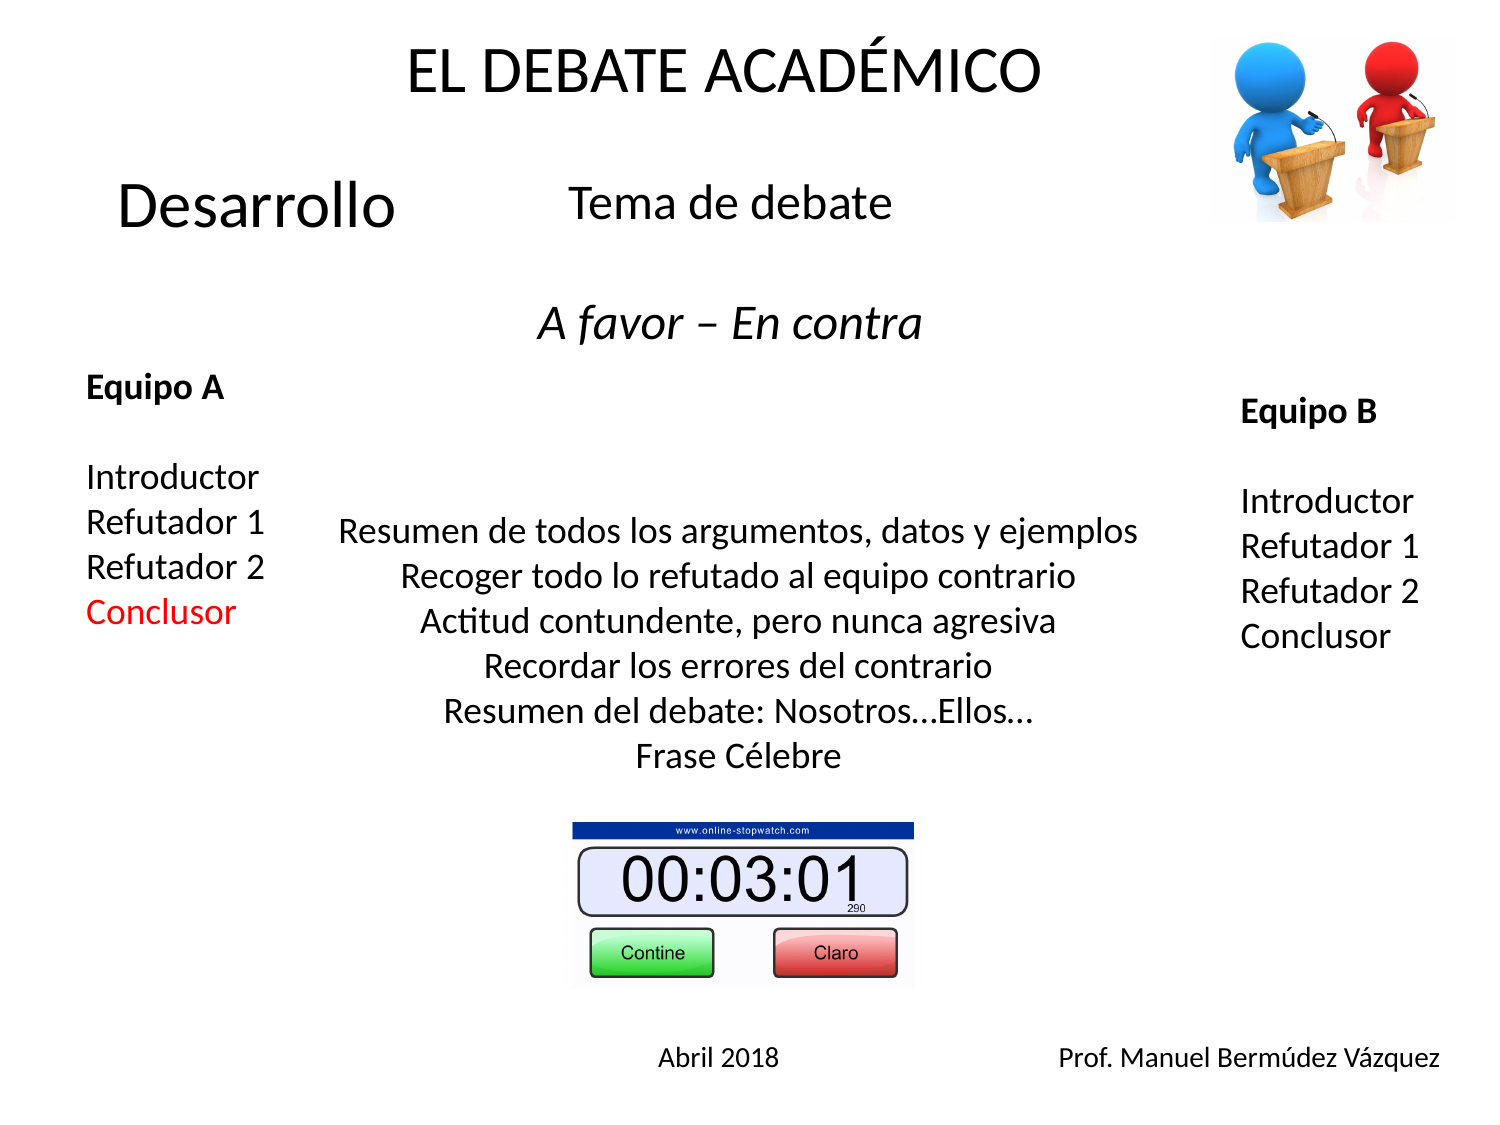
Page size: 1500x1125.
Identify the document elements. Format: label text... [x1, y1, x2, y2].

text_box Resumen de todos los argumentos, datos y ejemplos Recoger todo lo refutado al equipo contrario Actitud contundente, pero nunca agresiva Recordar los errores del contrario Resumen del debate: Nosotros…Ellos… Frase Célebre [287, 498, 1191, 784]
text_box Equipo A Introductor Refutador 1 Refutador 2 Conclusor [71, 354, 325, 640]
text_box Equipo B Introductor Refutador 1 Refutador 2 Conclusor [1225, 378, 1479, 665]
text_box Tema de debate A favor – En contra [516, 161, 946, 358]
text_box Desarrollo [103, 152, 647, 249]
picture [562, 816, 923, 989]
